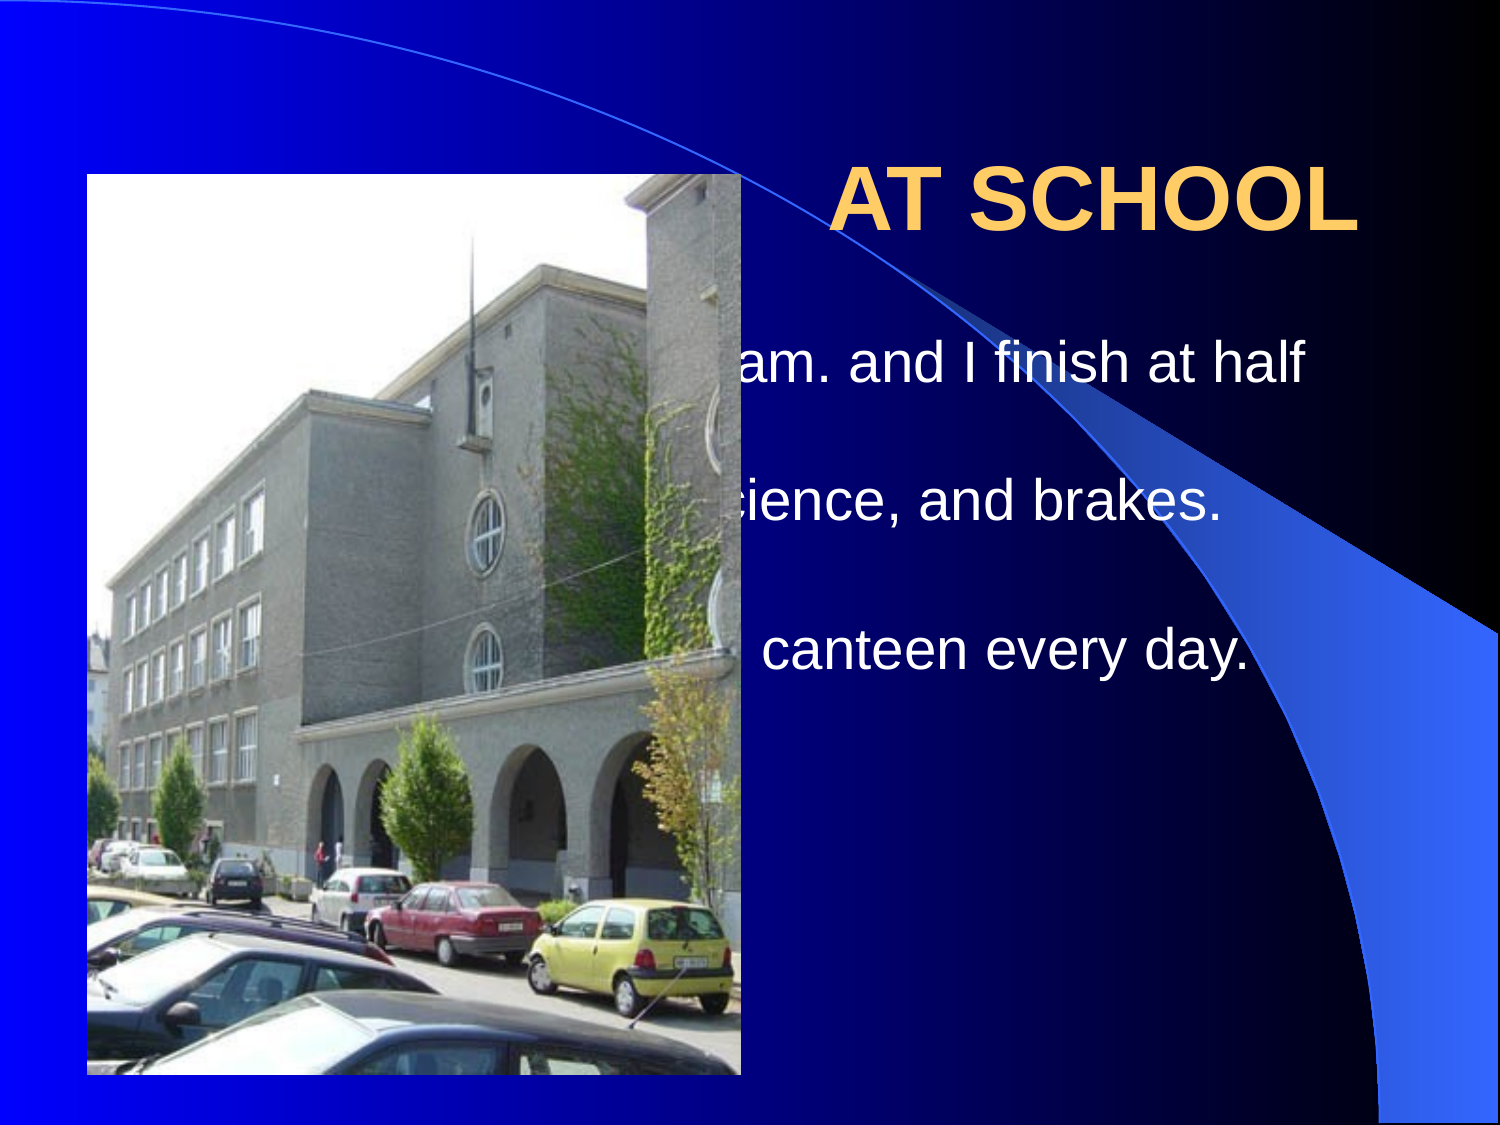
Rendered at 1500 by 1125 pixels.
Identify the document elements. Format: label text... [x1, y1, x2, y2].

picture [87, 174, 741, 1075]
list I always start at 8.30 am. and I finish at half past two. I like P.E., English, Science, and brakes. I hate Maths. I have lunch in school canteen every day. [741, 324, 1388, 1000]
title AT SCHOOL [112, 99, 1388, 288]
